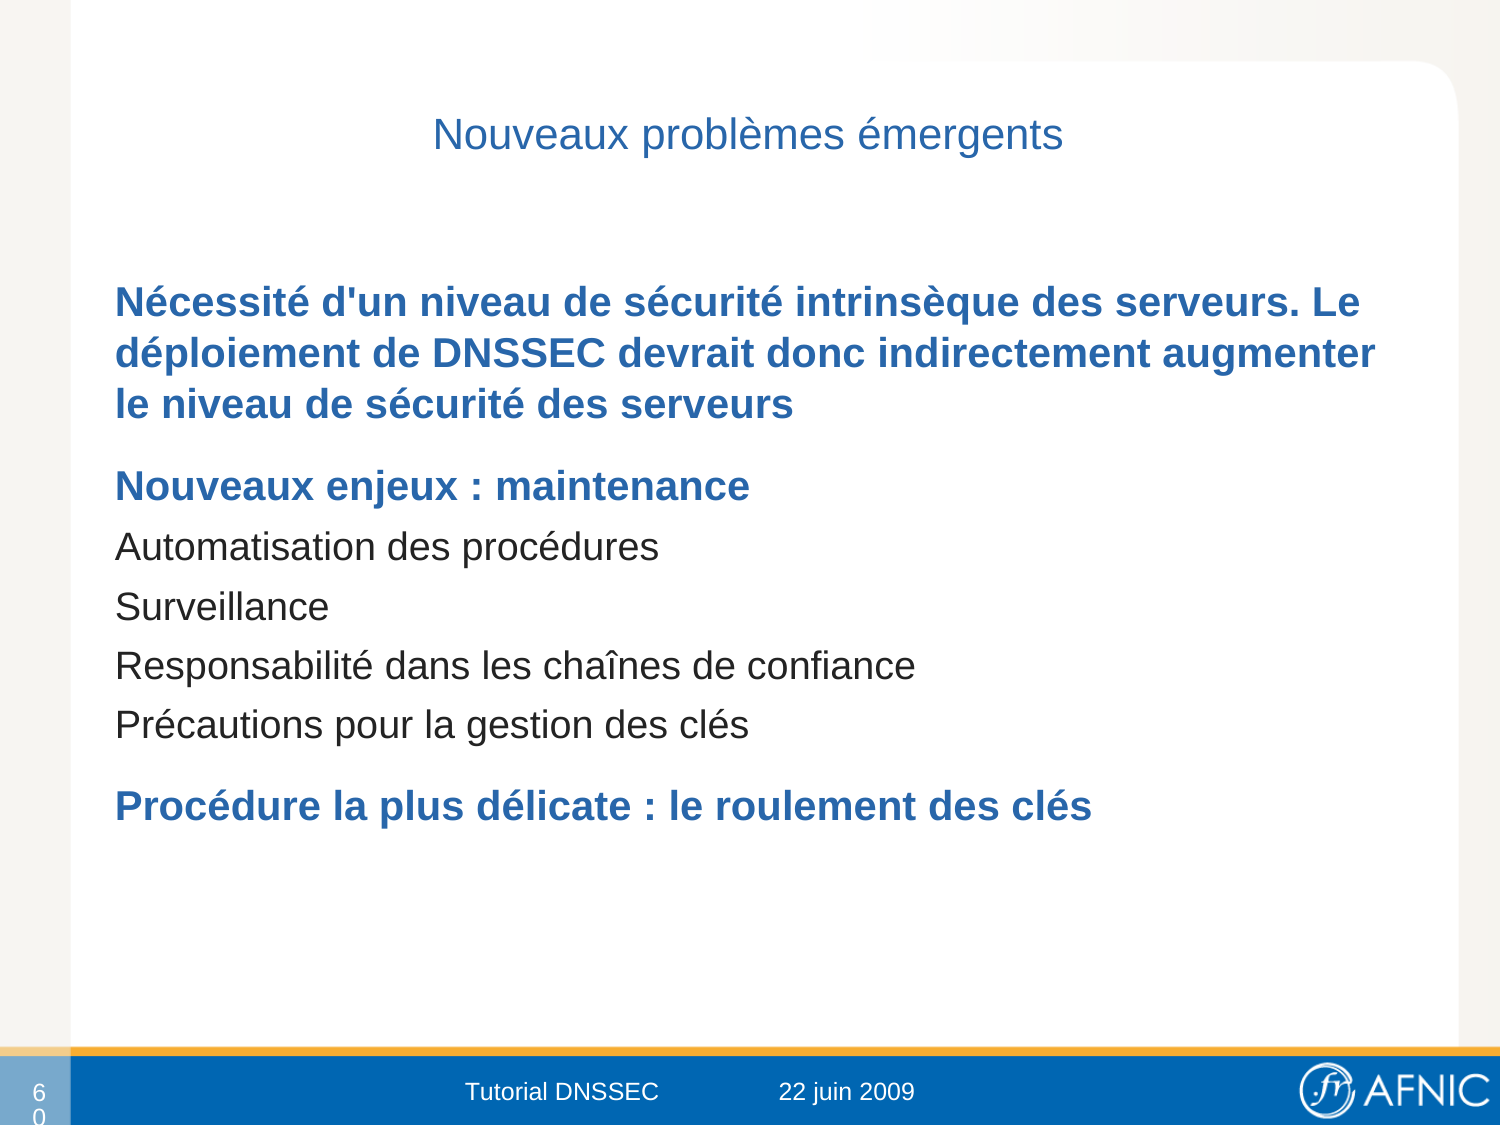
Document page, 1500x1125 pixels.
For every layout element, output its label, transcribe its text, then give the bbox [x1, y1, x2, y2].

picture [35, 1110, 43, 1124]
picture [0, 0, 1500, 1125]
list Nécessité d'un niveau de sécurité intrinsèque des serveurs. Le déploiement de DNSSEC devrait donc indirectement augmenter le niveau de sécurité des serveurs Nouveaux enjeux : maintenance Automatisation des procédures Surveillance Responsabilité dans les chaînes de confiance Précautions pour la gestion des clés Procédure la plus délicate : le roulement des clés [114, 270, 1396, 979]
title Nouveaux problèmes émergents [108, 37, 1389, 226]
